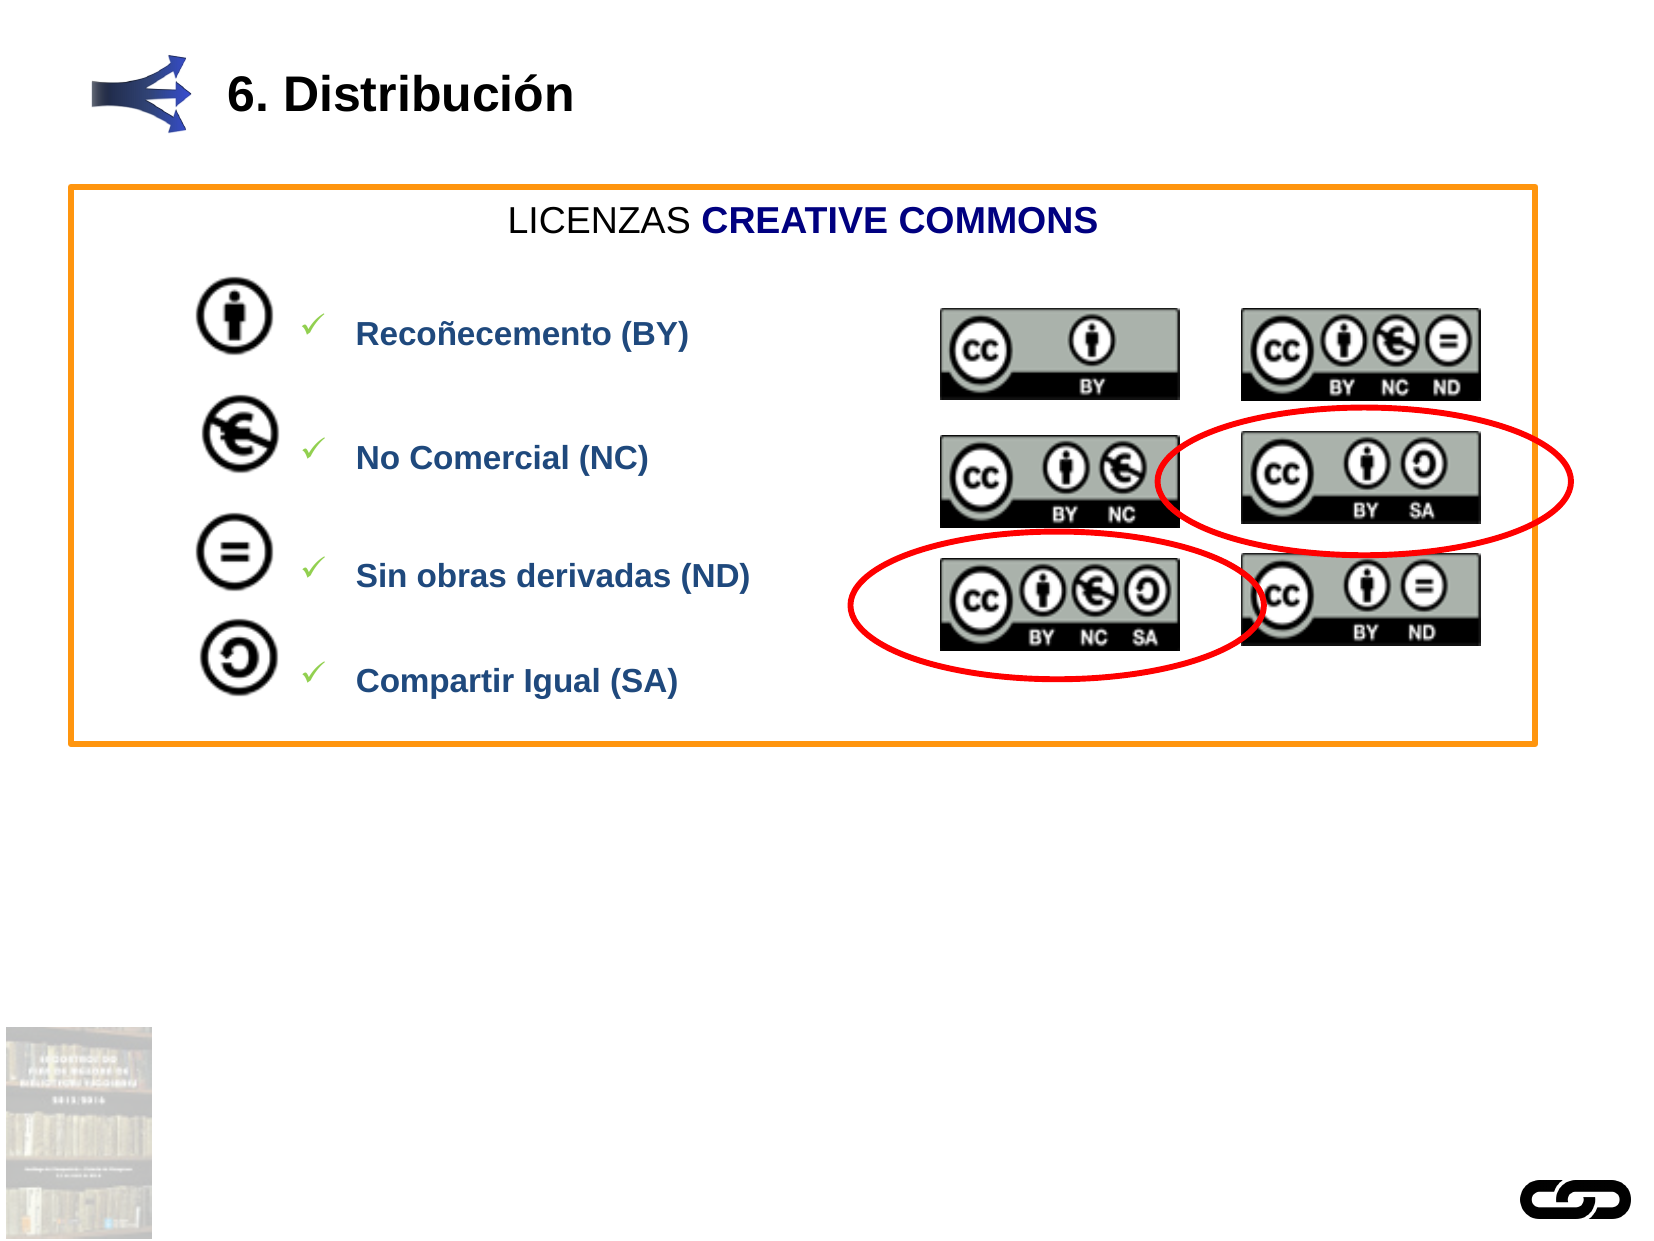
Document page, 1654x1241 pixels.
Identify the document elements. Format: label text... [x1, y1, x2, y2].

text_box Sin obras derivadas (ND) [284, 526, 787, 602]
picture [194, 613, 285, 703]
text_box Compartir Igual (SA) [284, 631, 787, 708]
text_box [70, 250, 1536, 745]
picture [1241, 431, 1481, 524]
picture [196, 389, 286, 480]
text_box No Comercial (NC) [284, 408, 723, 484]
picture [1520, 1180, 1631, 1219]
text_box LICENZAS CREATIVE COMMONS [70, 192, 1536, 250]
picture [940, 308, 1180, 400]
picture [1241, 576, 1260, 634]
picture [190, 507, 280, 598]
picture [940, 558, 1180, 651]
picture [1241, 553, 1481, 646]
text_box [1079, 520, 1281, 567]
picture [6, 1027, 152, 1239]
picture [82, 47, 201, 140]
text_box Recoñecemento (BY) [273, 284, 717, 360]
picture [190, 271, 280, 362]
text_box 6. Distribución [212, 59, 1359, 130]
picture [940, 435, 1180, 528]
text_box [70, 186, 1536, 192]
picture [1241, 308, 1481, 401]
text_box [854, 535, 1241, 676]
text_box [1180, 411, 1536, 552]
picture [1161, 453, 1180, 510]
